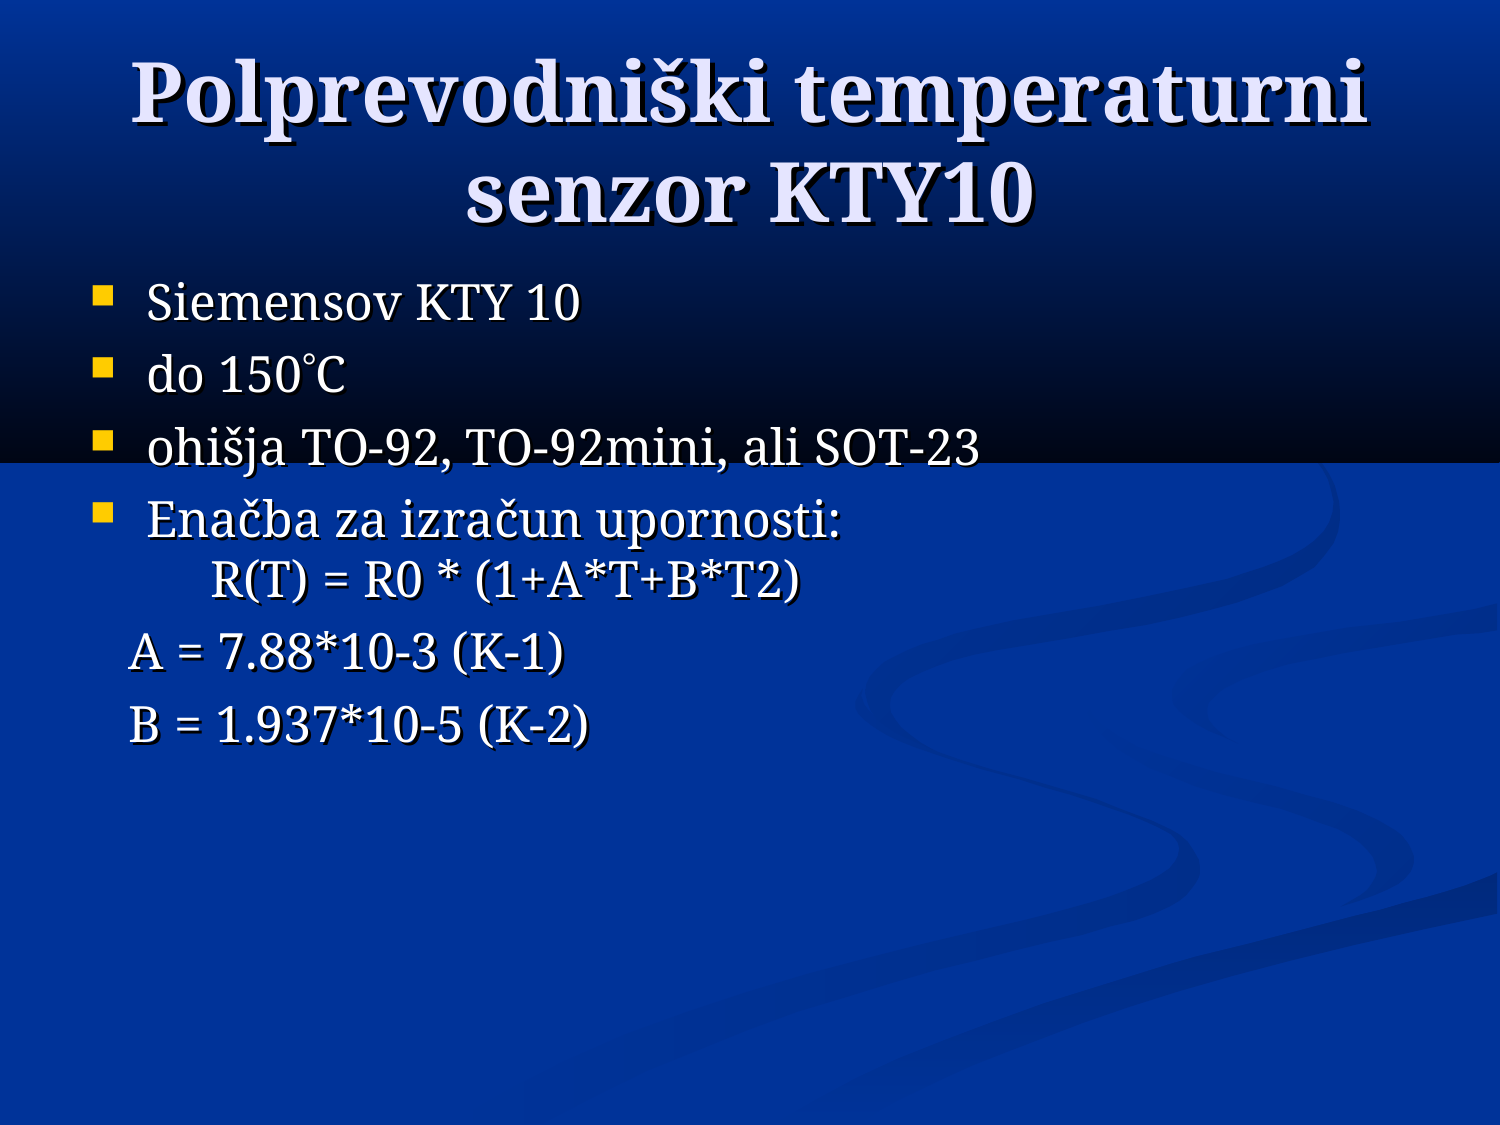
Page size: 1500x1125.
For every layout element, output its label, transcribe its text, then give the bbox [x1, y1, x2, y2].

title Polprevodniški temperaturni senzor KTY10 [75, 31, 1426, 247]
list Siemensov KTY 10 do 150C ohišja TO-92, TO-92mini, ali SOT-23 Enačba za izračun upornosti: R(T) = R0 * (1+A*T+B*T2) A = 7.88*10-3 (K-1) B = 1.937*10-5 (K-2) [75, 262, 1426, 1006]
